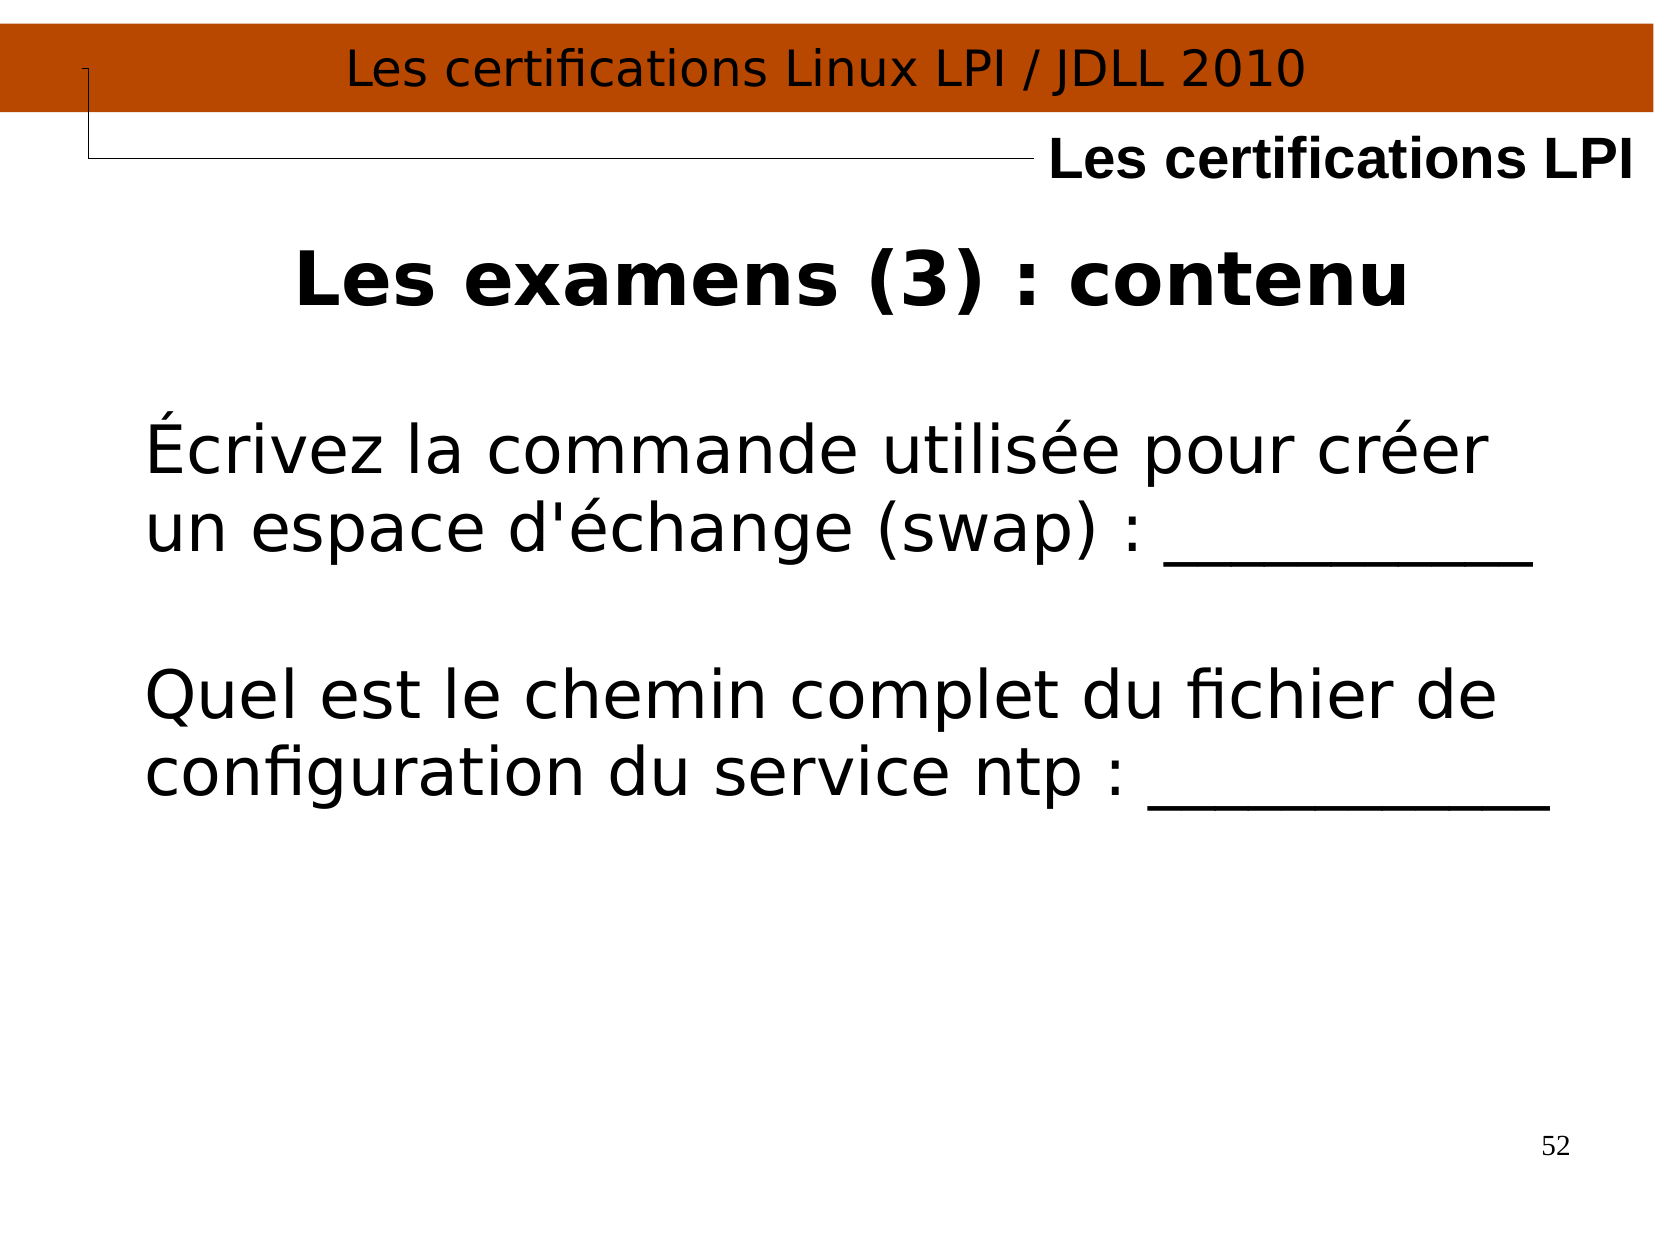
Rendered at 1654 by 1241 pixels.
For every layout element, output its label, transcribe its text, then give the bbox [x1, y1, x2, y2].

text_box Les certifications LPI [1033, 118, 1654, 198]
list Les examens (3) : contenu Écrivez la commande utilisée pour créer un espace d'échange (swap) : ___________ Quel est le chemin complet du fichier de configuration du service ntp : ____________ [73, 236, 1562, 1047]
text_box [0, 23, 1654, 113]
title Les certifications Linux LPI / JDLL 2010 [82, 39, 1571, 99]
